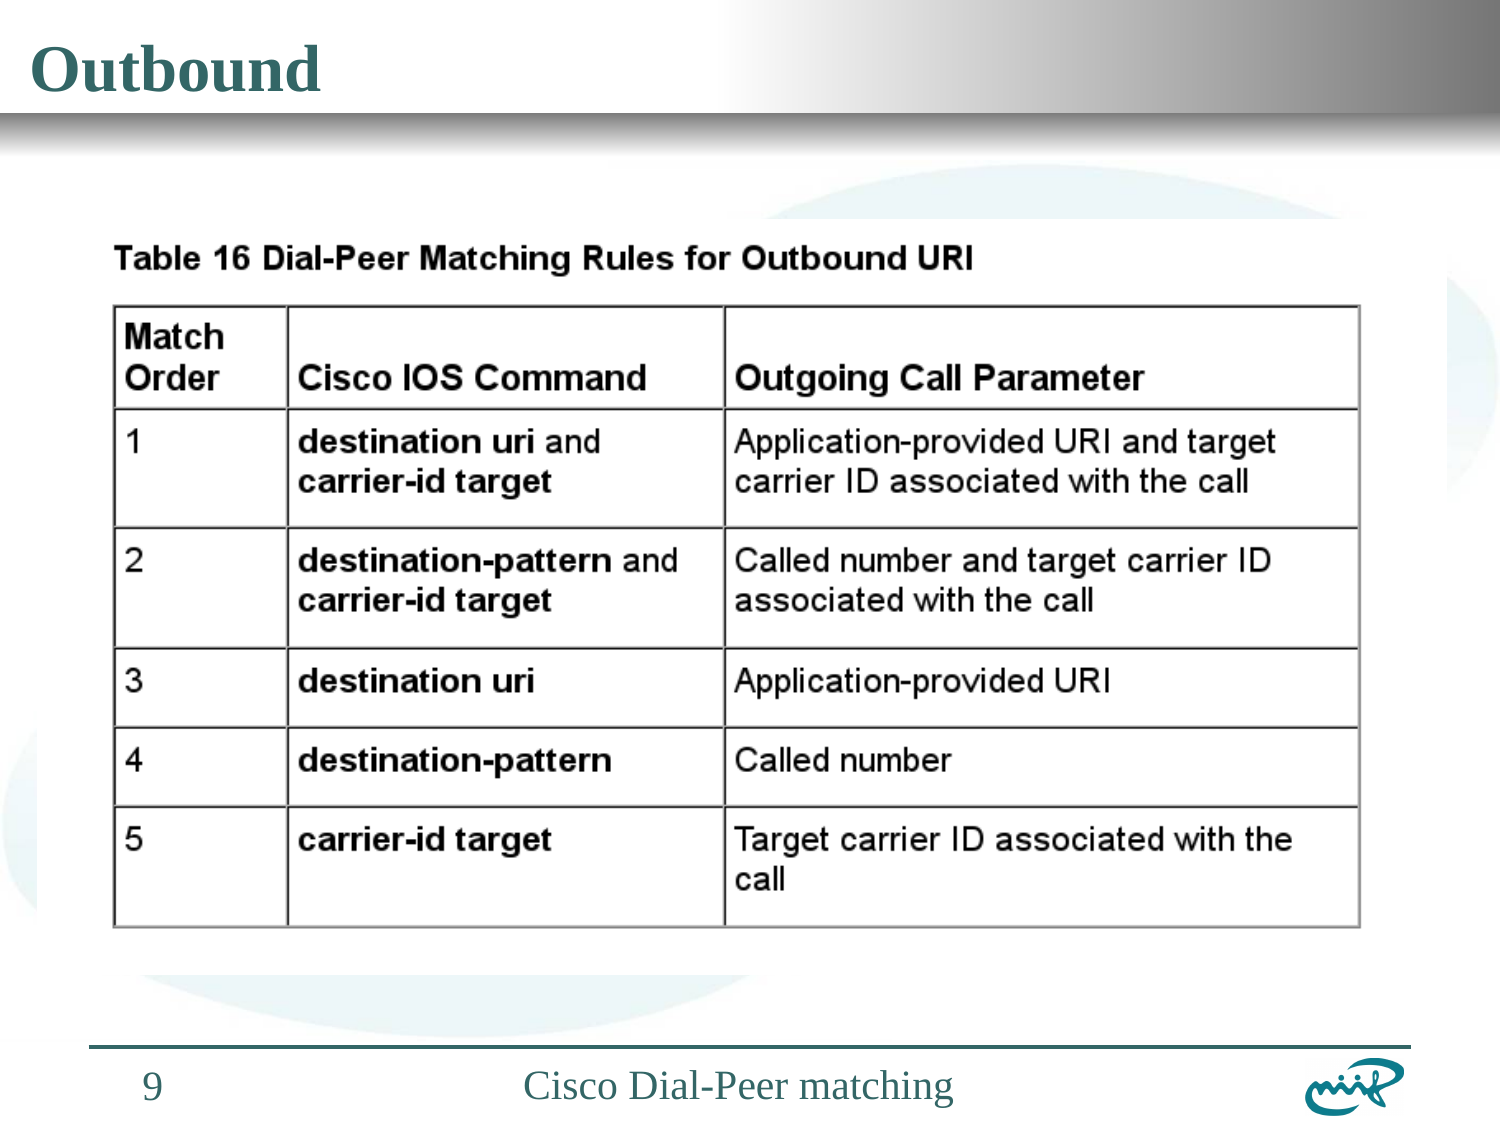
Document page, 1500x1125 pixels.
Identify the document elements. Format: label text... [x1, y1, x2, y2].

title Outbound [14, 8, 1365, 122]
picture [1305, 1058, 1404, 1116]
picture [0, 160, 1500, 1042]
